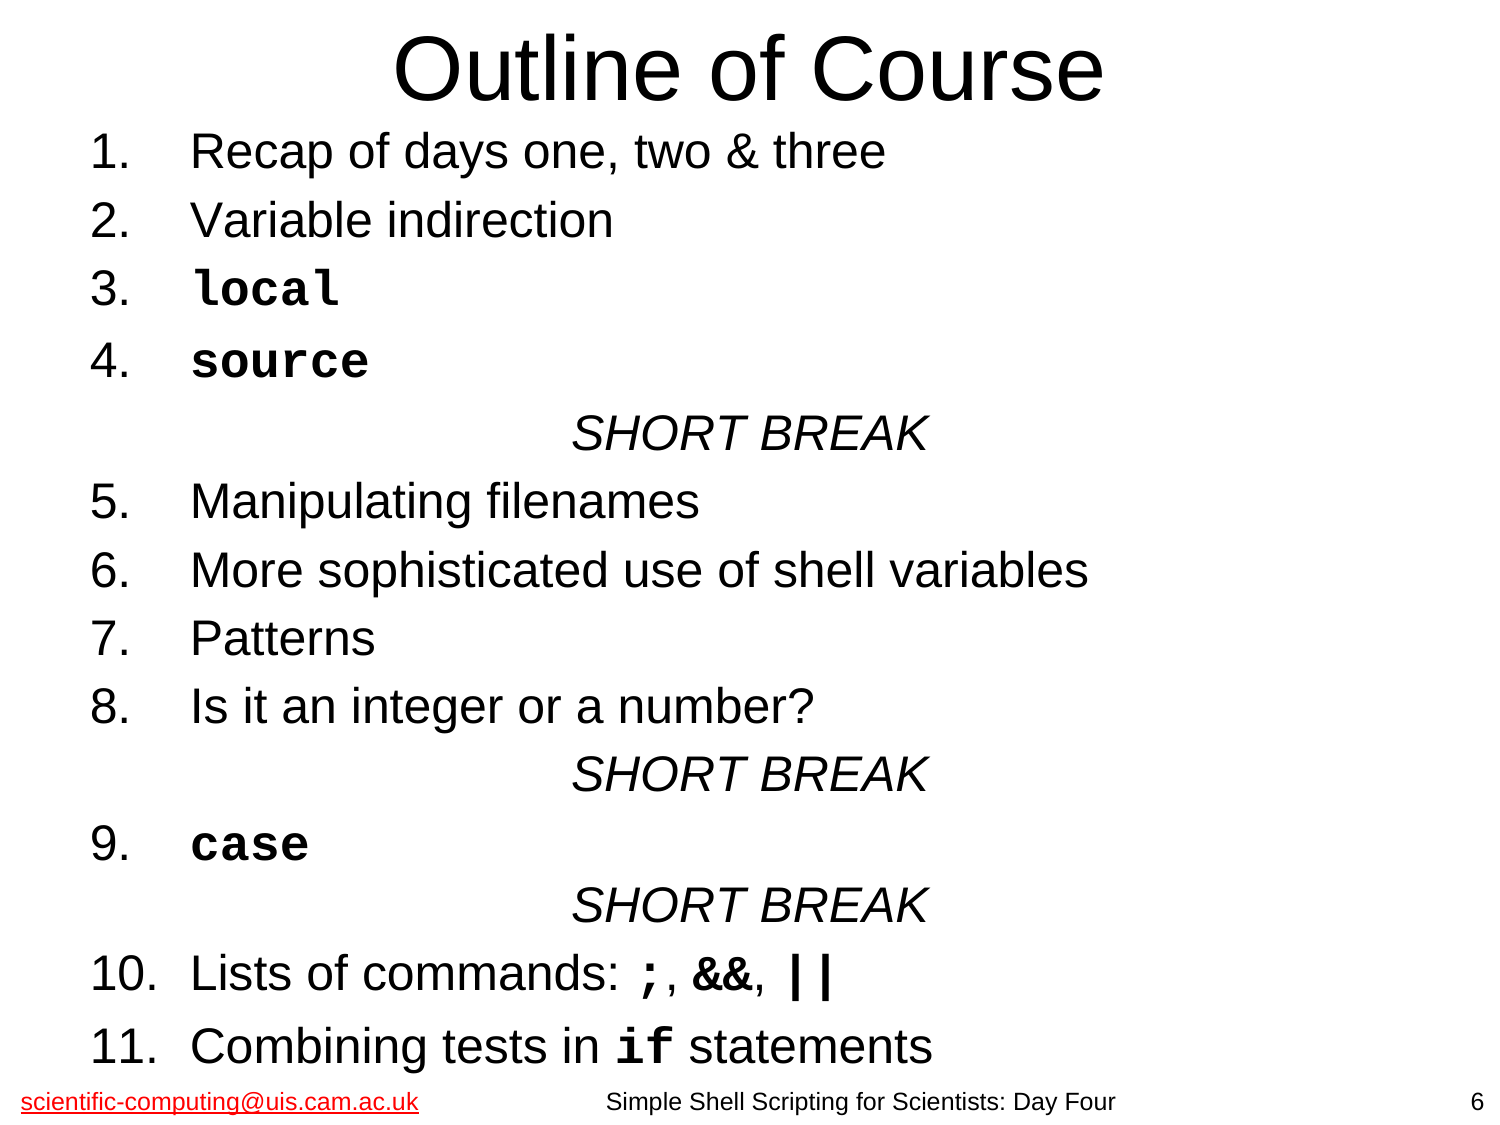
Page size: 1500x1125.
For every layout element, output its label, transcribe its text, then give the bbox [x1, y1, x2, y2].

list 1. Recap of days one, two & three 2. Variable indirection 3. local 4. source SHORT BREAK 5. Manipulating filenames 6. More sophisticated use of shell variables 7. Patterns 8. Is it an integer or a number? SHORT BREAK 9. case SHORT BREAK 10. Lists of commands: ;, &&, || 11. Combining tests in if statements [75, 115, 1426, 1086]
title Outline of Course [99, 10, 1401, 115]
